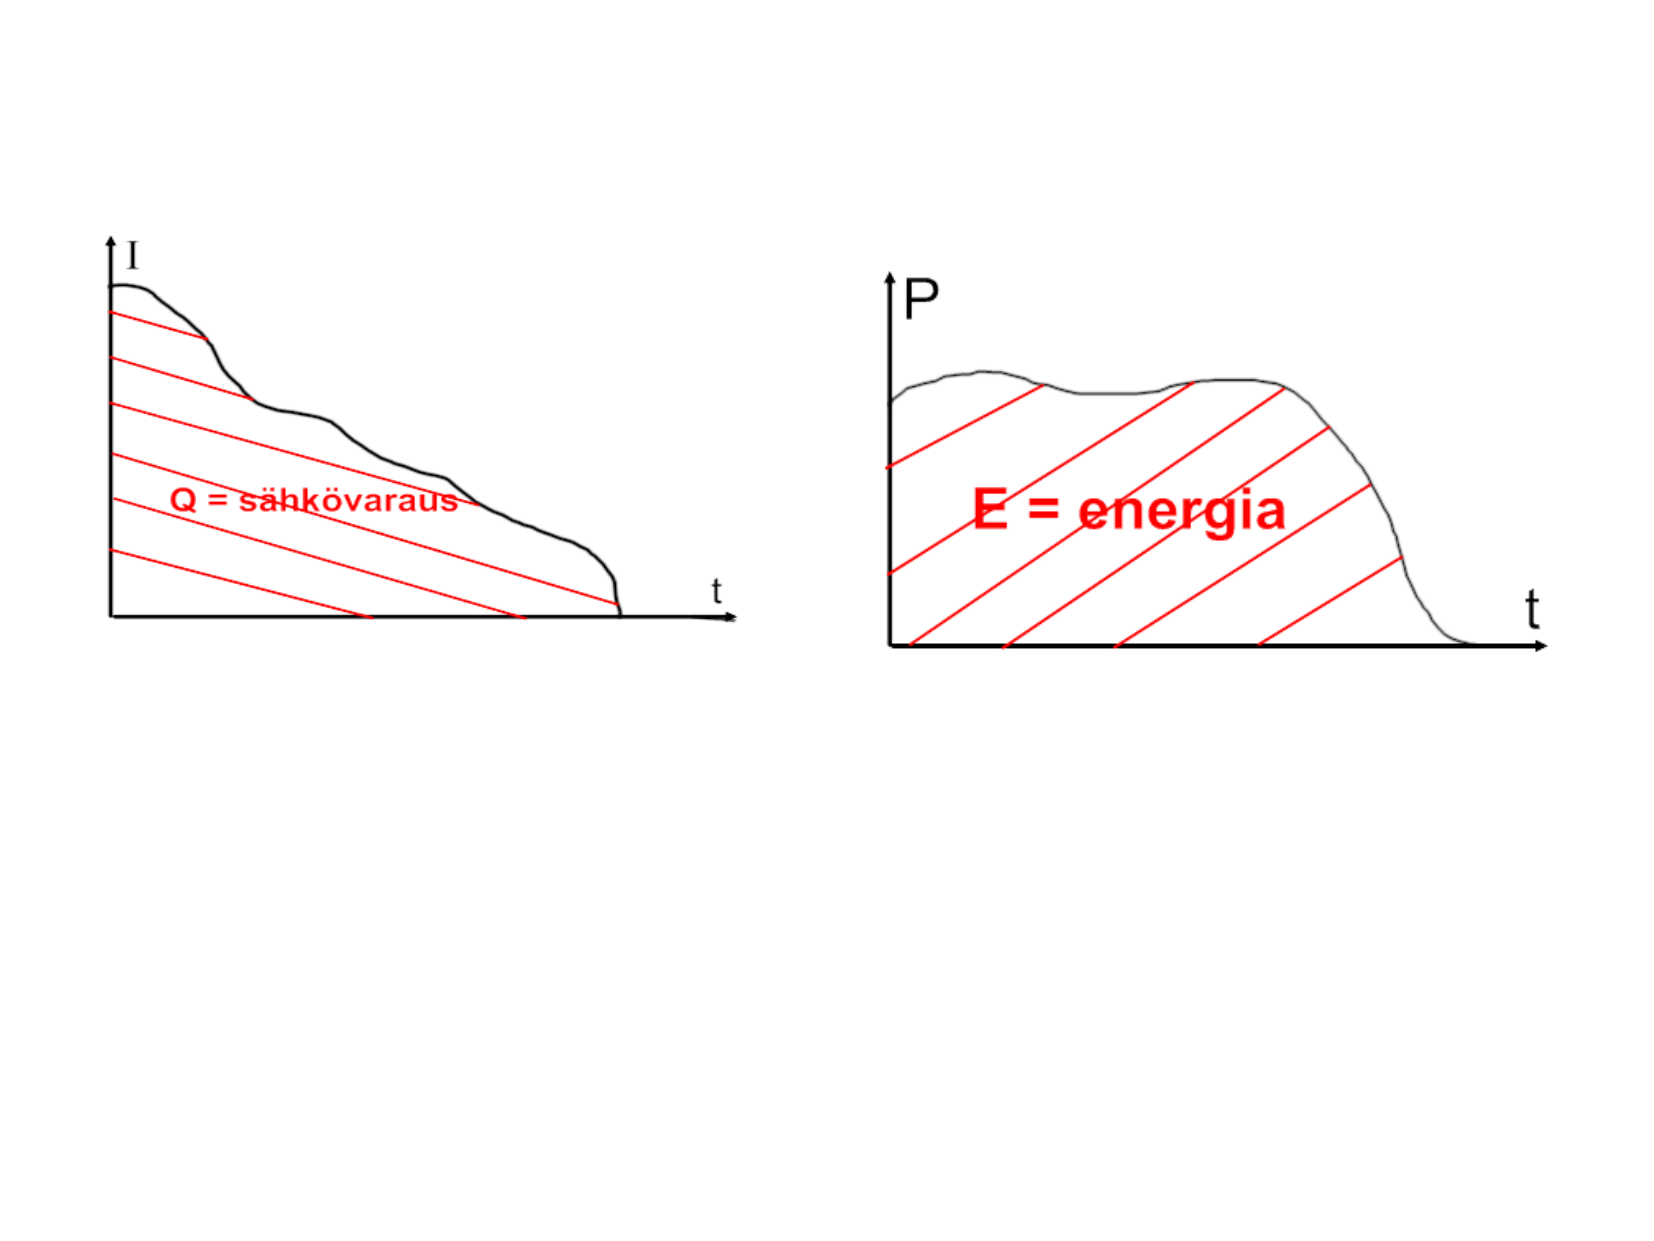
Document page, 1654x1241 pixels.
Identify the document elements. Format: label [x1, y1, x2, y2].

picture [843, 224, 1565, 689]
picture [35, 190, 789, 659]
